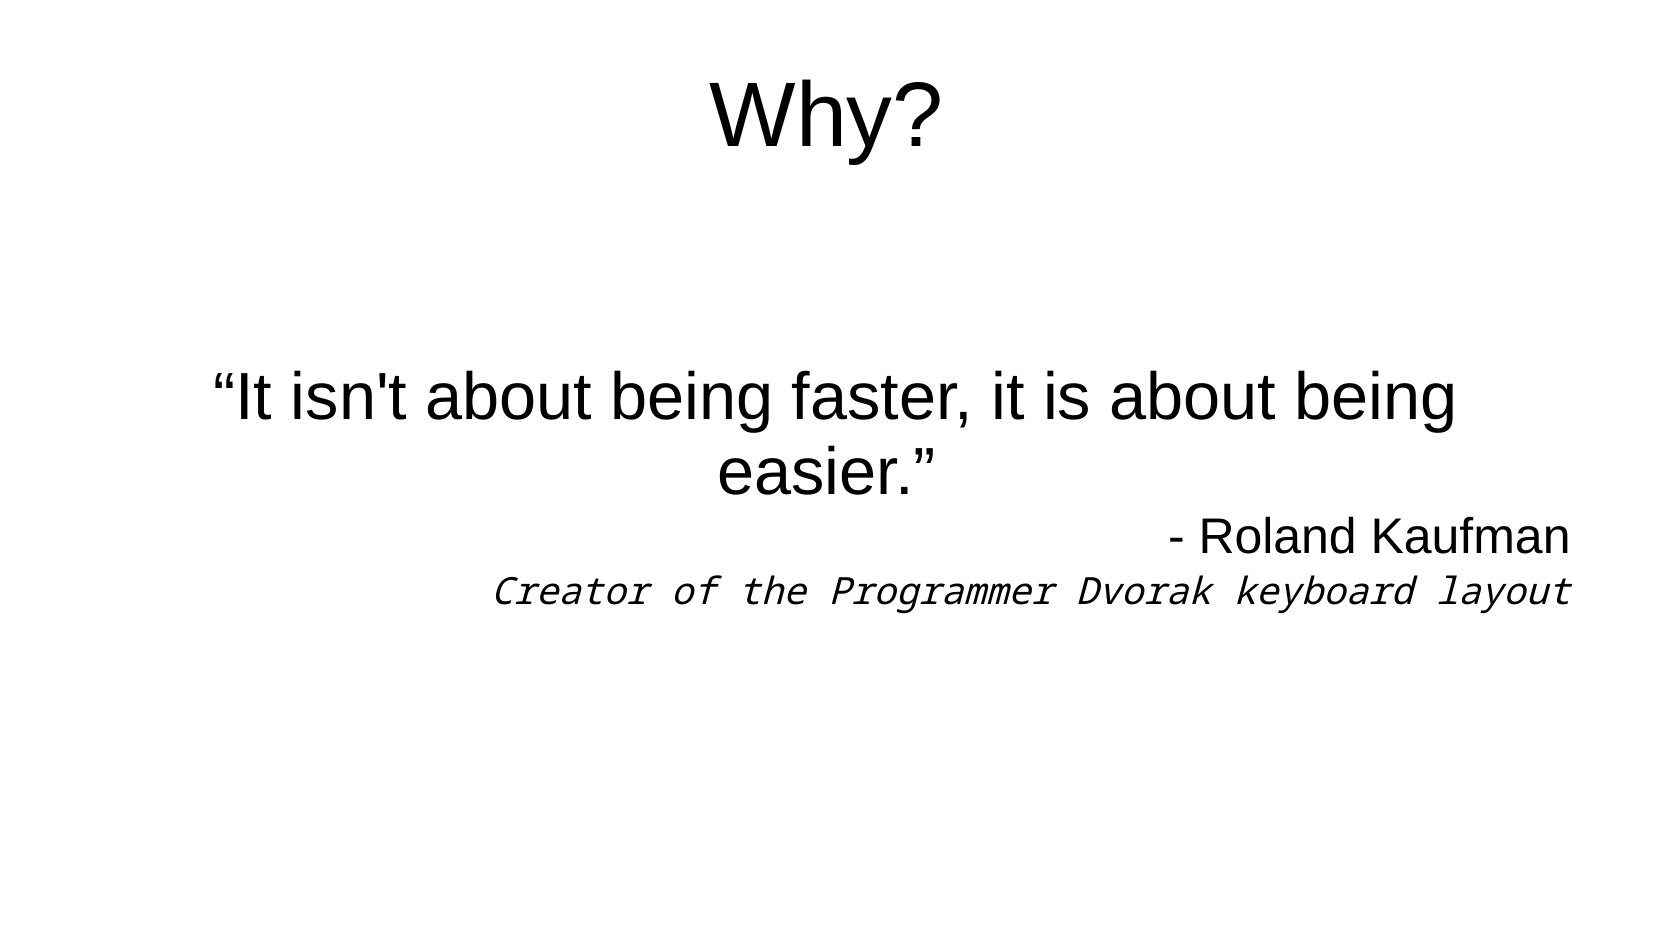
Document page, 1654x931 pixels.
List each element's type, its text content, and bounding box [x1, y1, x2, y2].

title Why? [82, 37, 1571, 193]
subtitle “It isn't about being faster, it is about being easier.” - Roland Kaufman Creator of the Programmer Dvorak keyboard layout [82, 217, 1571, 758]
